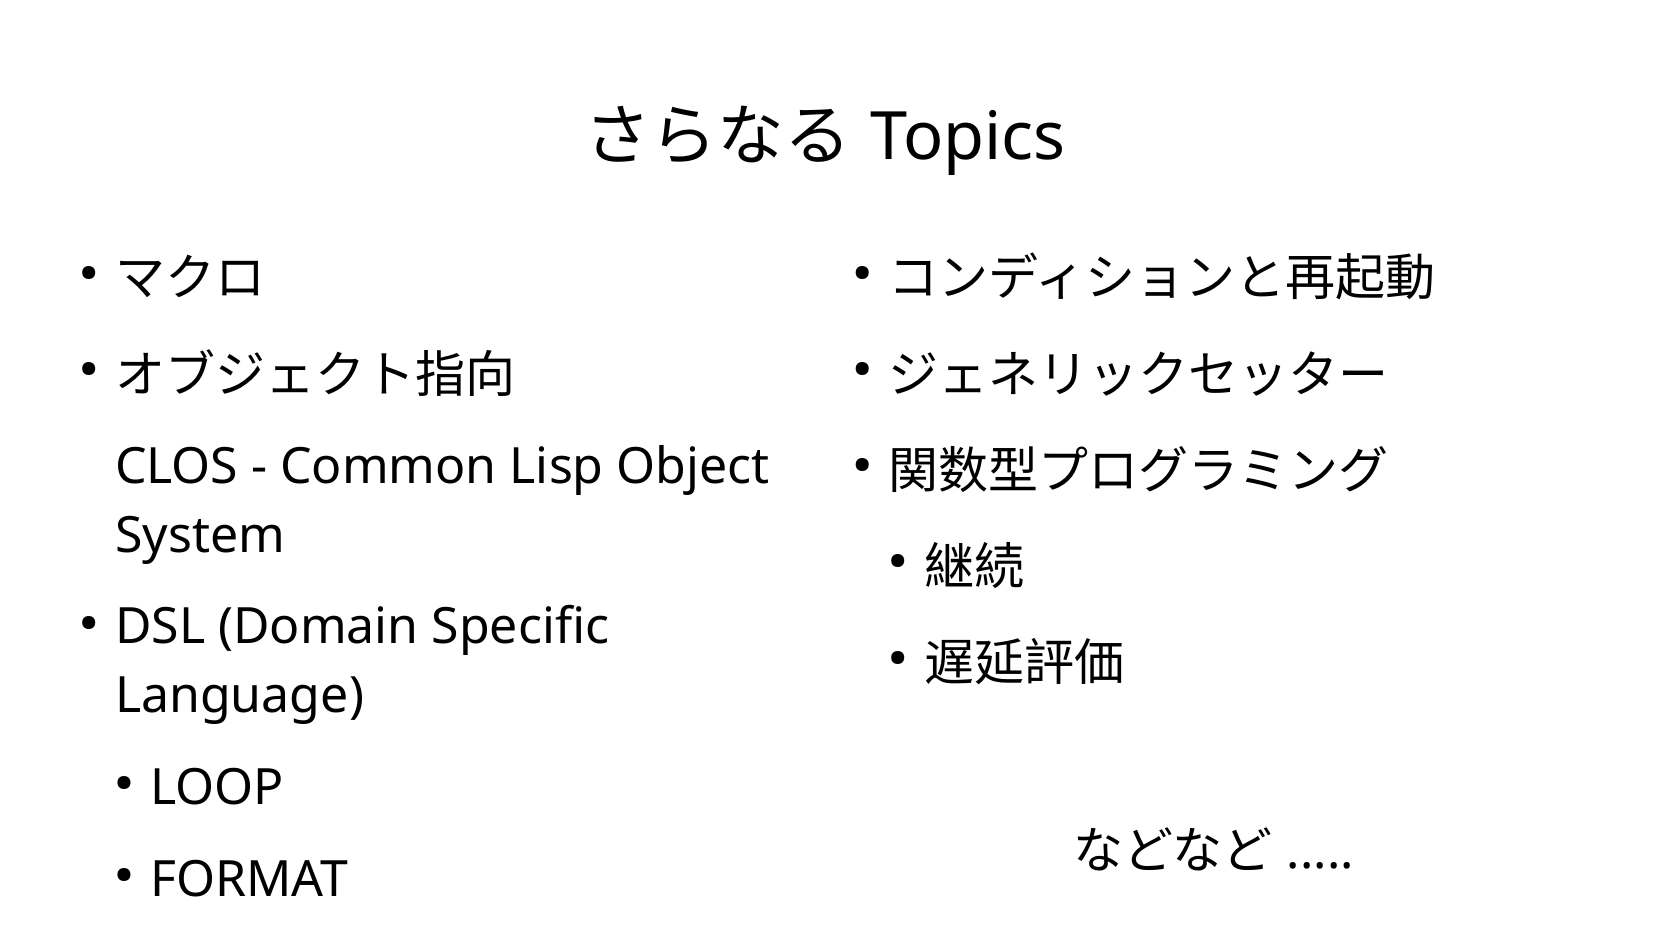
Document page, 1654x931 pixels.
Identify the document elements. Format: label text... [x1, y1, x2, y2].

text_box マクロ オブジェクト指向 CLOS - Common Lisp Object System DSL (Domain Specific Language) LOOP FORMAT [64, 230, 788, 854]
text_box コンディションと再起動 ジェネリックセッター 関数型プログラミング 継続 遅延評価 などなど..... [838, 230, 1589, 854]
text_box さらなるTopics [75, 75, 1576, 164]
